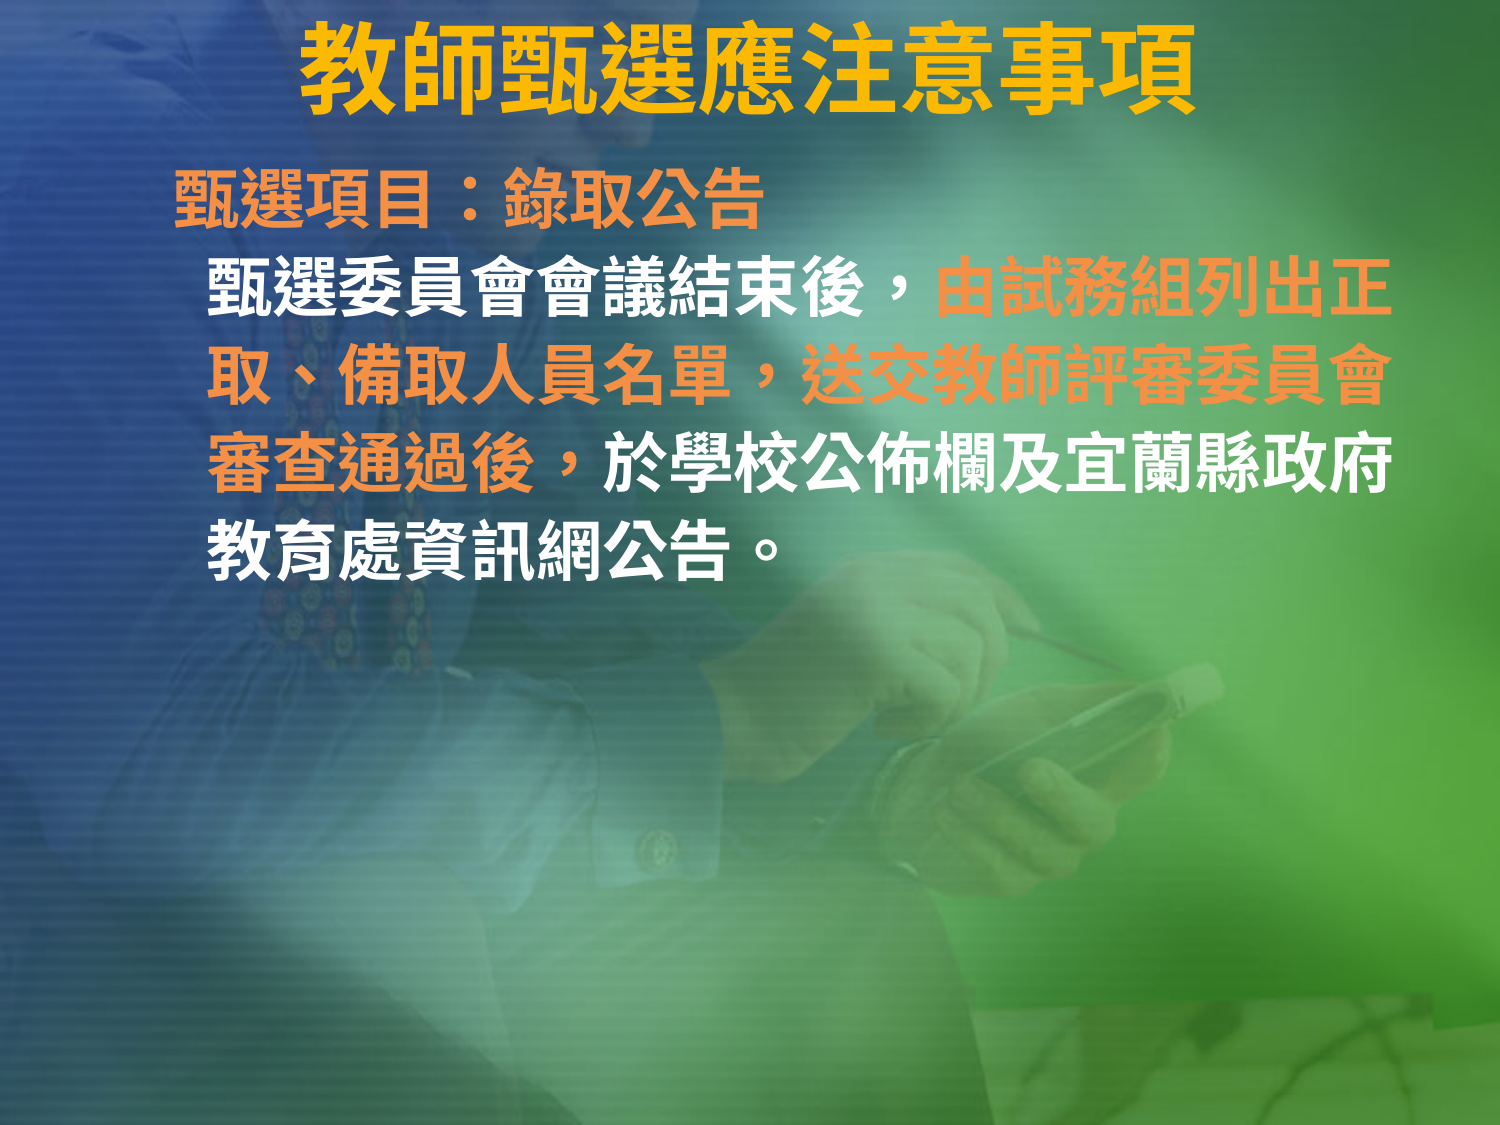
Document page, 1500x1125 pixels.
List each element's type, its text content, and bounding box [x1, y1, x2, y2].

title 教師甄選應注意事項 [257, 12, 1240, 136]
list 甄選項目：錄取公告 甄選委員會會議結束後，由試務組列出正 取、備取人員名單，送交教師評審委員會 審查通過後，於學校公佈欄及宜蘭縣政府 教育處資訊網公告。 [43, 165, 1464, 601]
picture [0, 0, 1500, 1125]
